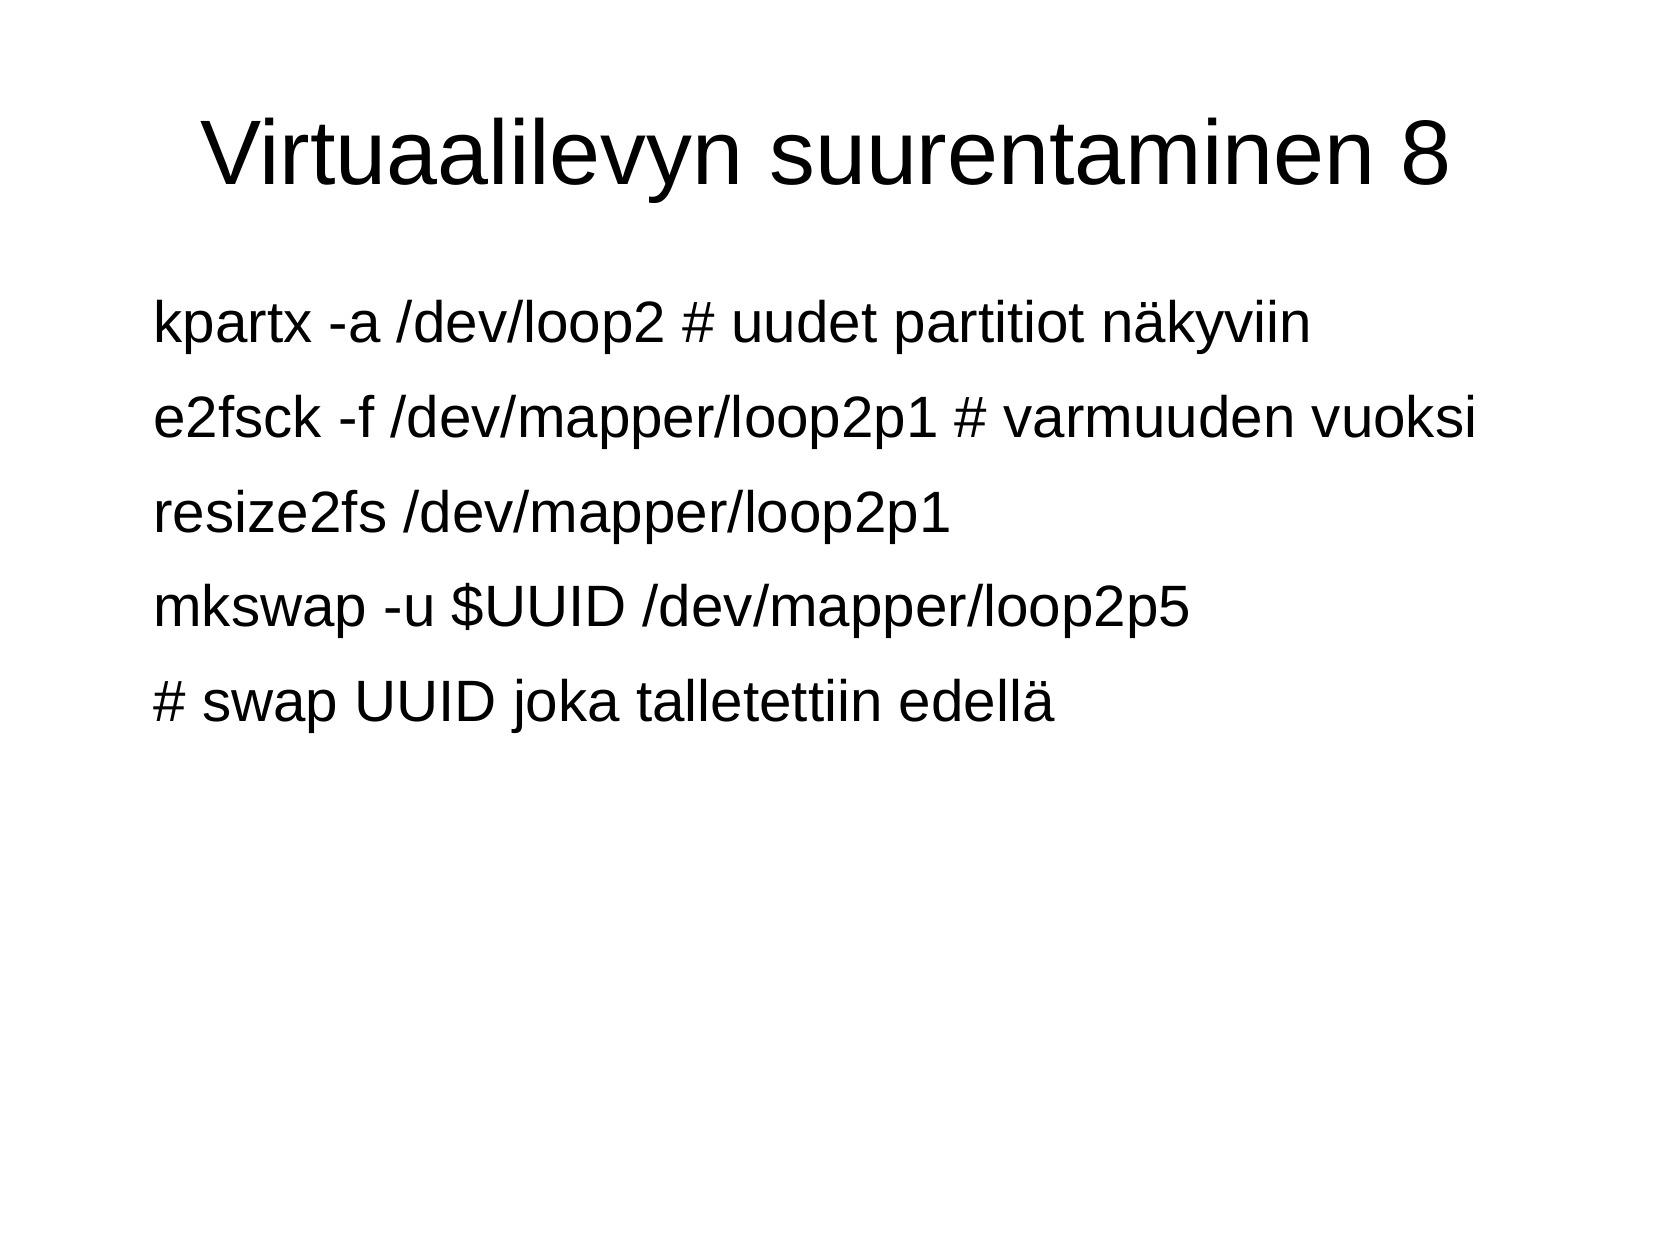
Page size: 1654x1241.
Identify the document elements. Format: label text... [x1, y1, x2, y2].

list kpartx -a /dev/loop2 # uudet partitiot näkyviin e2fsck -f /dev/mapper/loop2p1 # varmuuden vuoksi resize2fs /dev/mapper/loop2p1 mkswap -u $UUID /dev/mapper/loop2p5 # swap UUID joka talletettiin edellä [82, 290, 1571, 1010]
title Virtuaalilevyn suurentaminen 8 [82, 49, 1571, 257]
